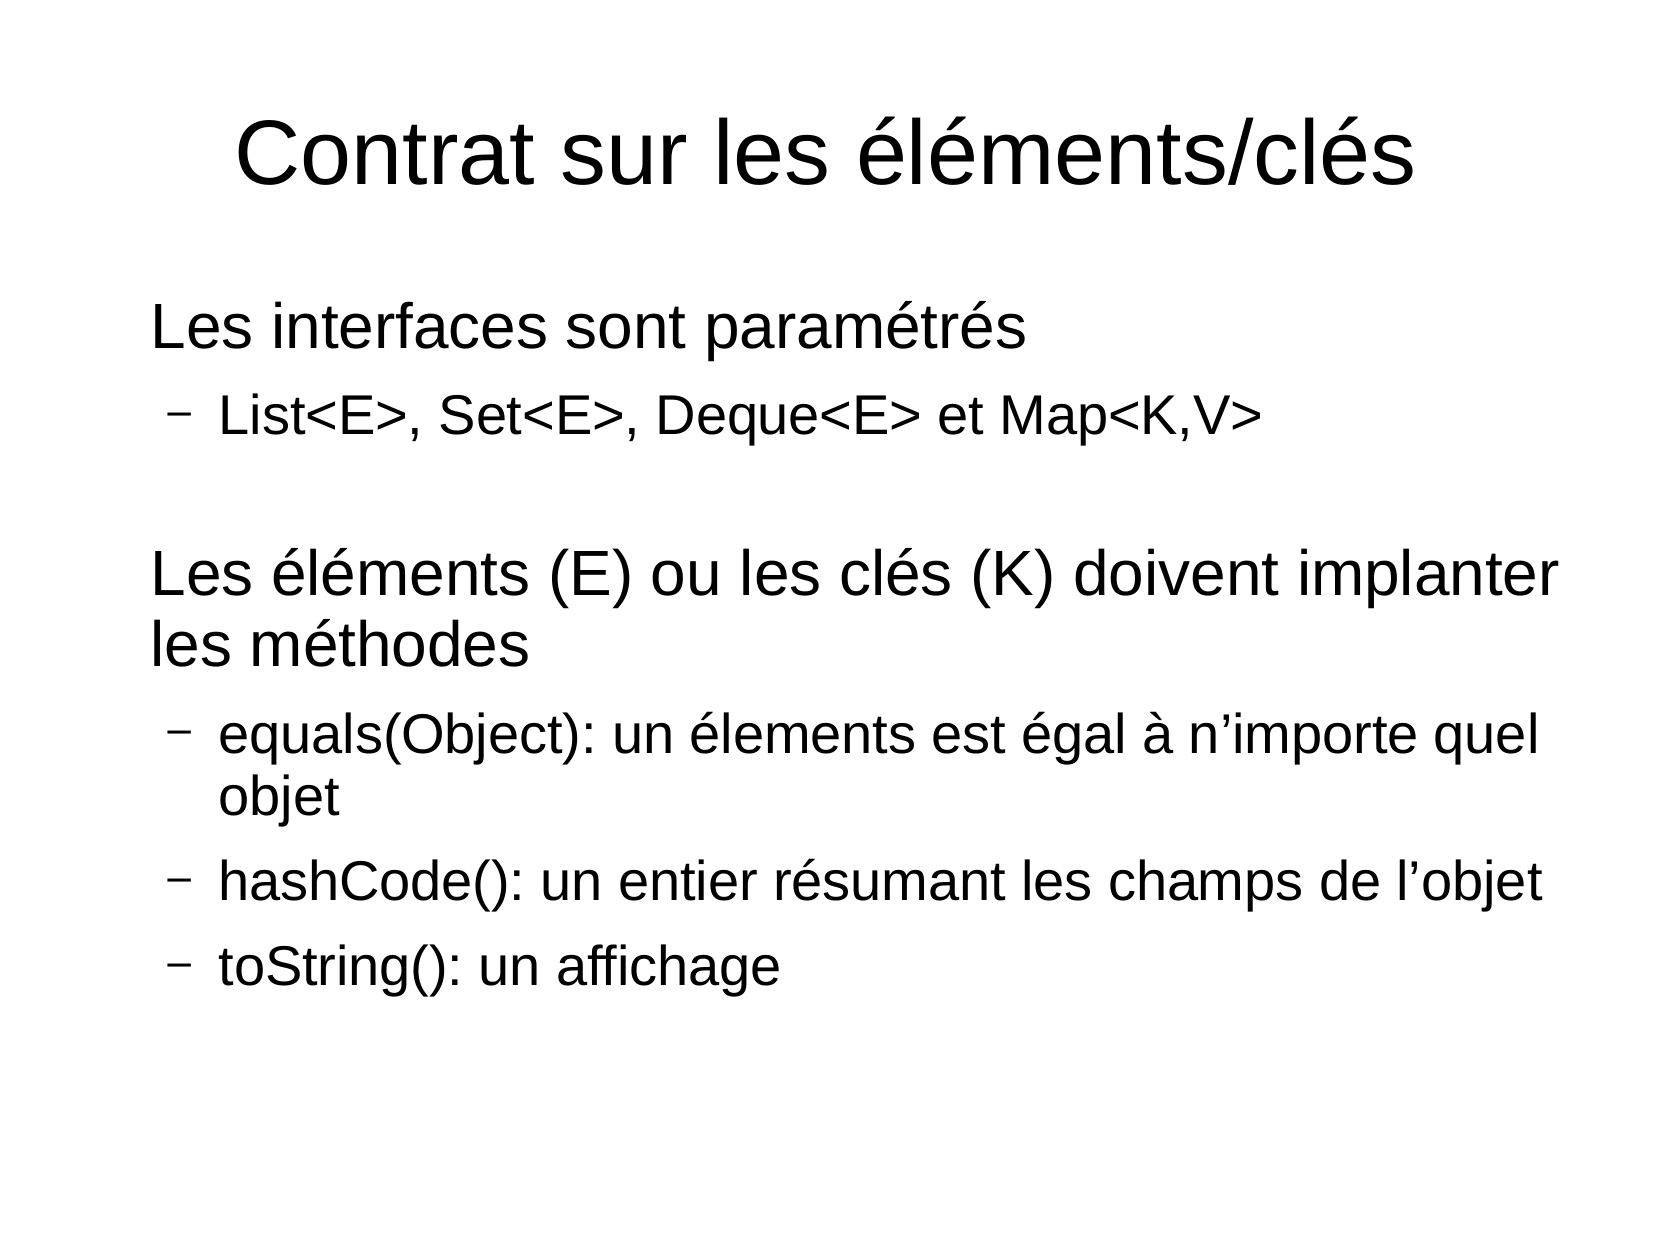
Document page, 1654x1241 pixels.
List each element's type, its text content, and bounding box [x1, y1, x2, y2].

list Les interfaces sont paramétrés List<E>, Set<E>, Deque<E> et Map<K,V> Les éléments (E) ou les clés (K) doivent implanter les méthodes equals(Object): un élements est égal à n’importe quel objet hashCode(): un entier résumant les champs de l’objet toString(): un affichage [82, 290, 1571, 1010]
title Contrat sur les éléments/clés [82, 49, 1571, 257]
